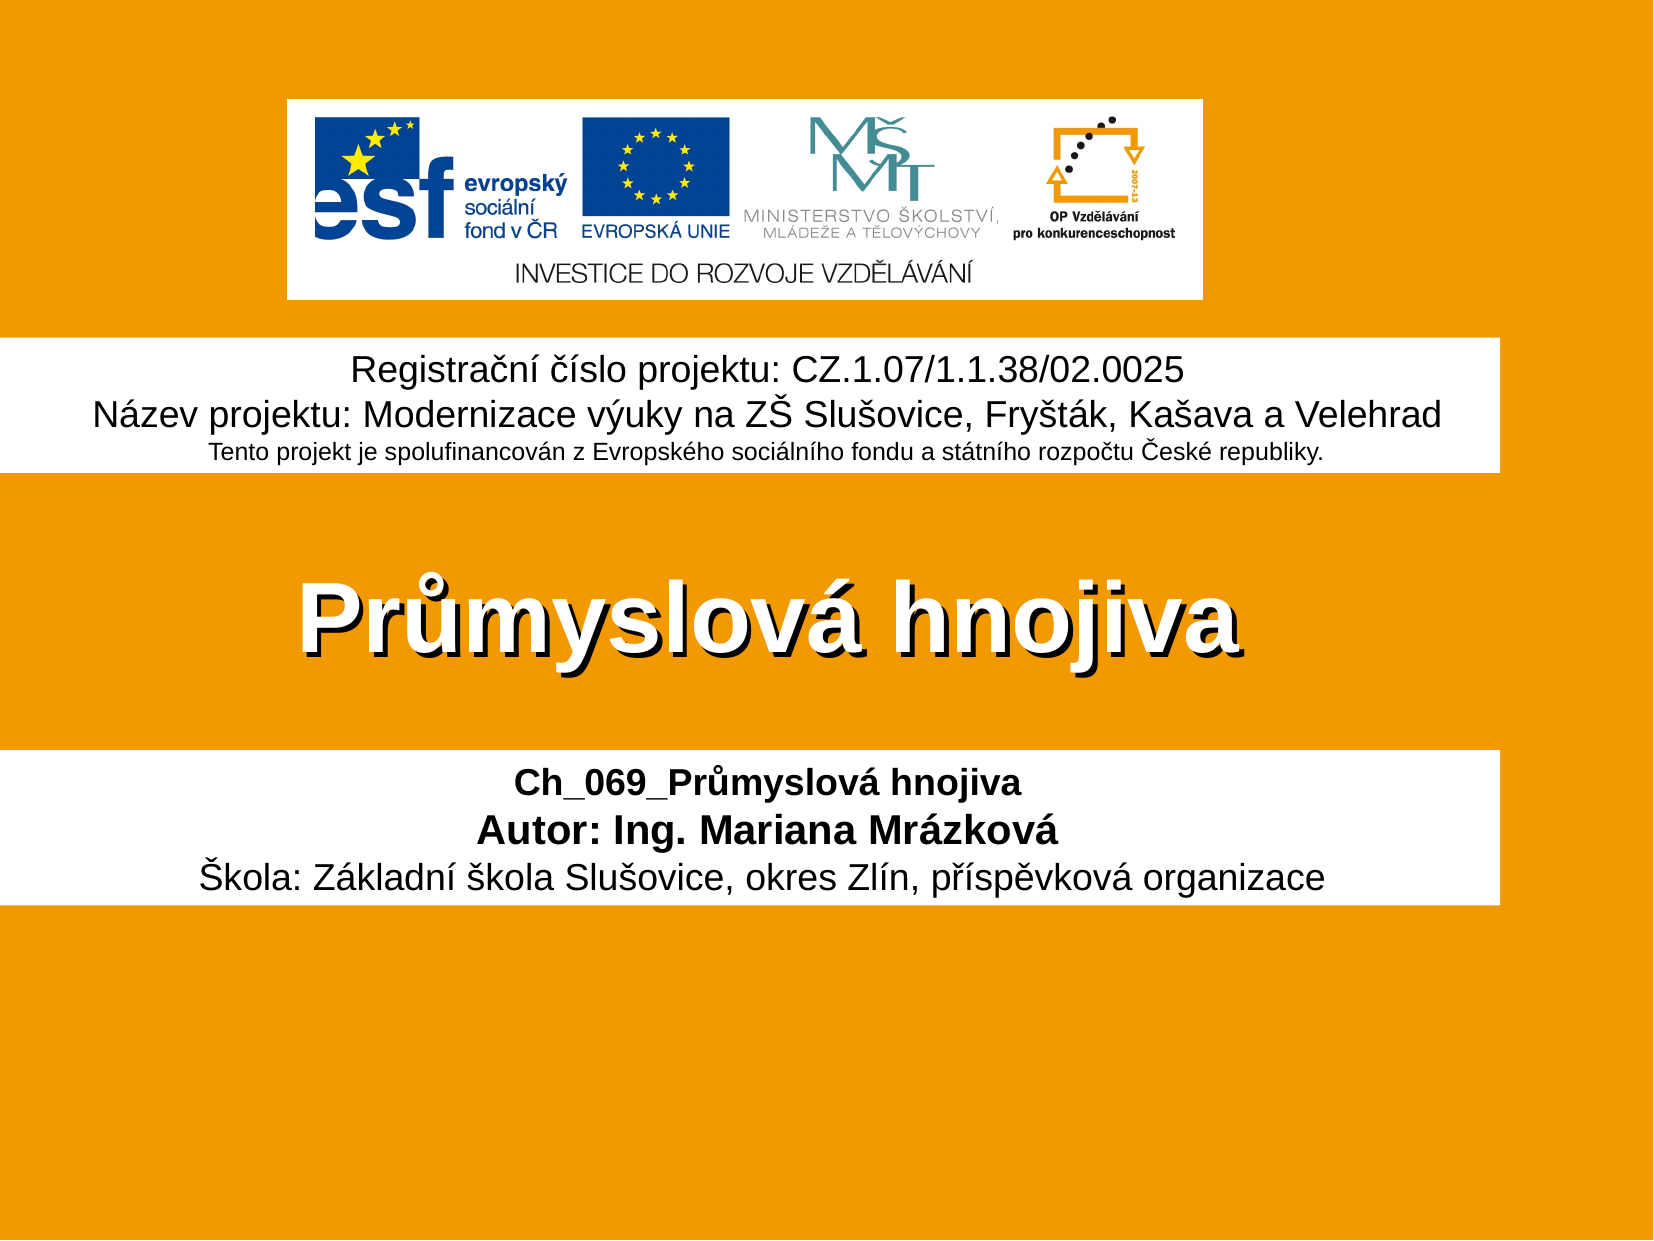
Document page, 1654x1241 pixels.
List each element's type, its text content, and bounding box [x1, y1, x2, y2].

text_box Ch_069_Průmyslová hnojiva Autor: Ing. Mariana Mrázková Škola: Základní škola Slušovice, okres Zlín, příspěvková organizace [0, 750, 1501, 906]
title Průmyslová hnojiva [112, 537, 1388, 688]
text_box Registrační číslo projektu: CZ.1.07/1.1.38/02.0025 Název projektu: Modernizace výuky na ZŠ Slušovice, Fryšták, Kašava a Velehrad Tento projekt je spolufinancován z Evropského sociálního fondu a státního rozpočtu České republiky. [0, 337, 1501, 473]
picture [287, 99, 1203, 300]
